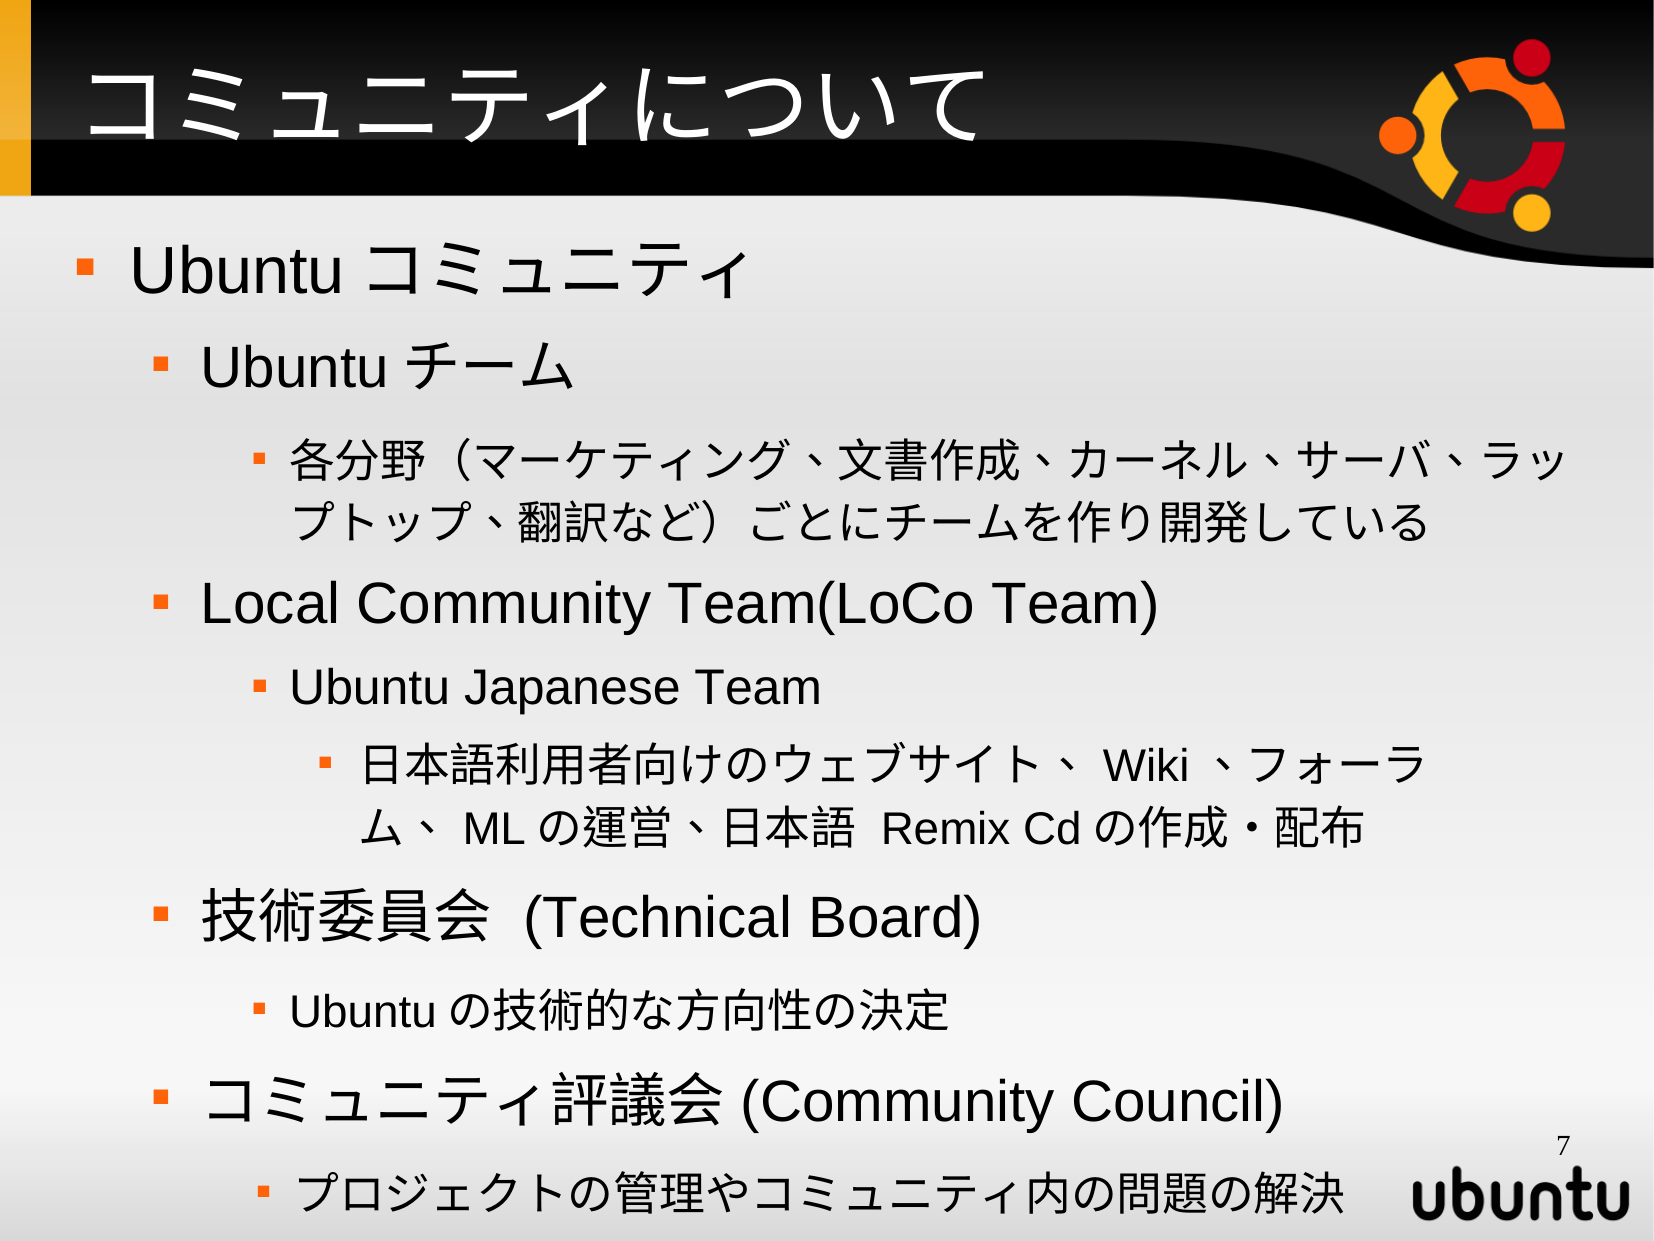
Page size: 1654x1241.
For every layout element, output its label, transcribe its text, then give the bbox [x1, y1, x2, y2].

list Ubuntuコミュニティ Ubuntuチーム 各分野（マーケティング、文書作成、カーネル、サーバ、ラップトップ、翻訳など）ごとにチームを作り開発している Local Community Team(LoCo Team) Ubuntu Japanese Team 日本語利用者向けのウェブサイト、Wiki、フォーラム、MLの運営、日本語 Remix Cdの作成・配布 技術委員会 (Technical Board) Ubuntuの技術的な方向性の決定 コミュニティ評議会(Community Council) プロジェクトの管理やコミュニティ内の問題の解決 etc. [59, 222, 1595, 1197]
title コミュニティについて [76, 0, 1565, 208]
picture [0, 0, 1654, 1241]
